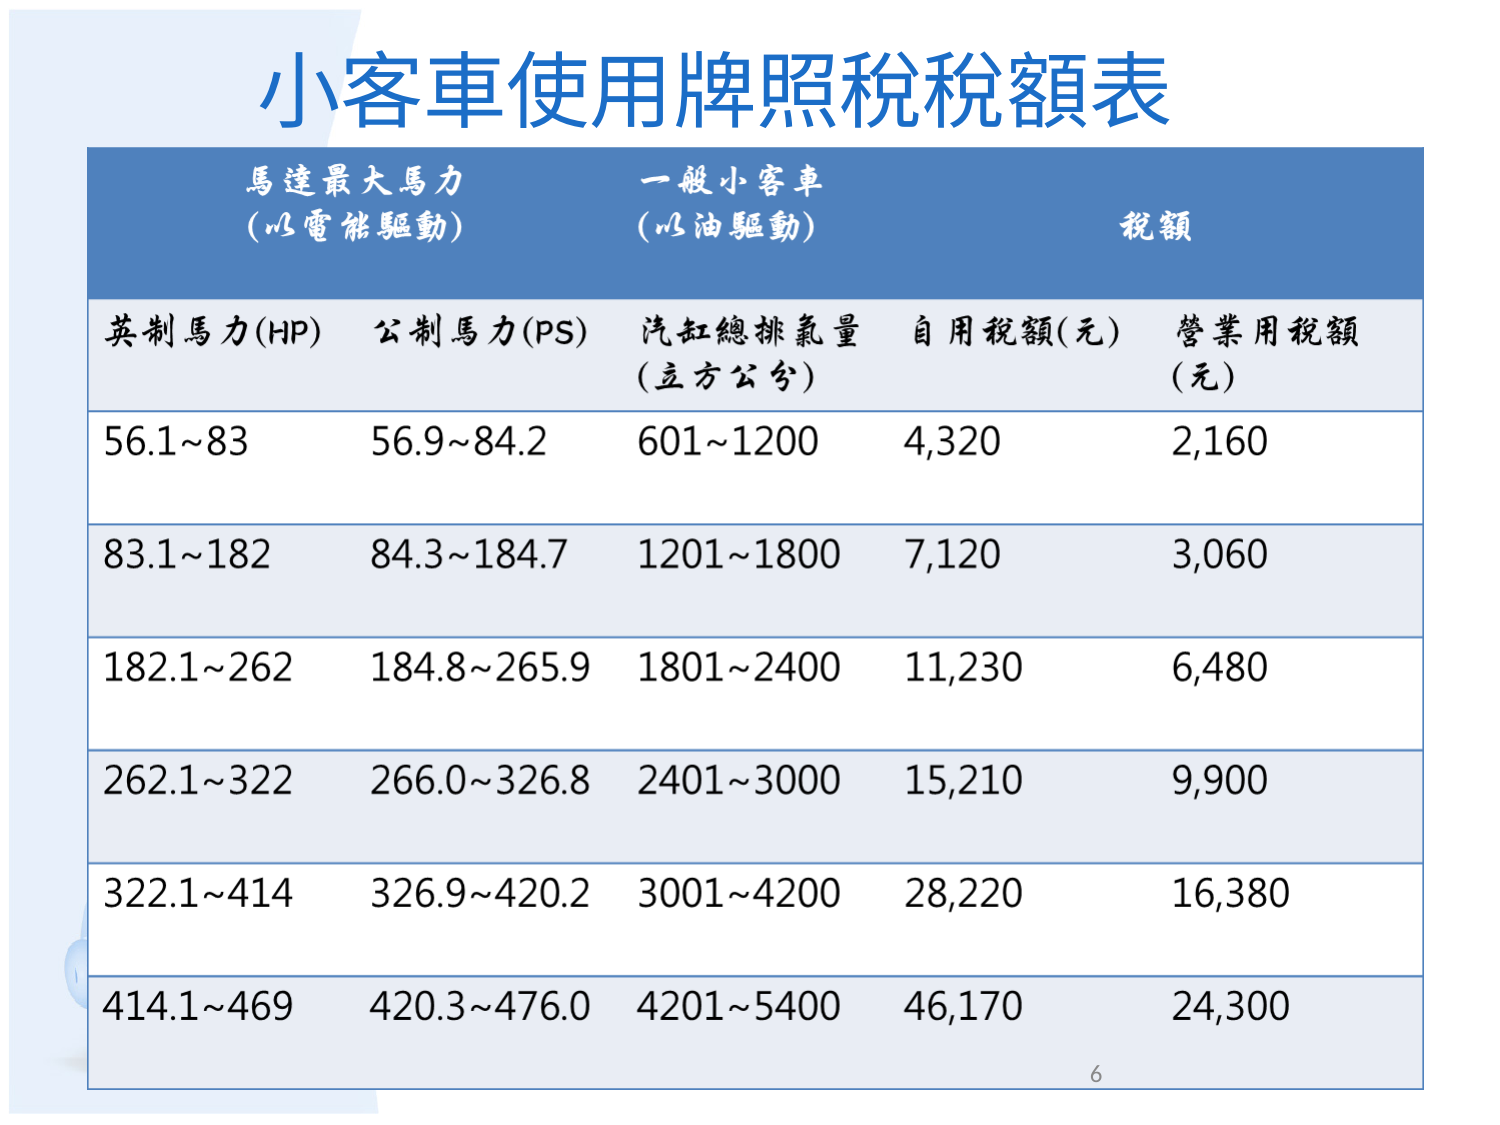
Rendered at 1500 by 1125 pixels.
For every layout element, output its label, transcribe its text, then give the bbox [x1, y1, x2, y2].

title 小客車使用牌照稅稅額表 [242, 30, 1306, 124]
text_box 6 [1074, 1042, 1426, 1103]
picture [87, 144, 1424, 1090]
